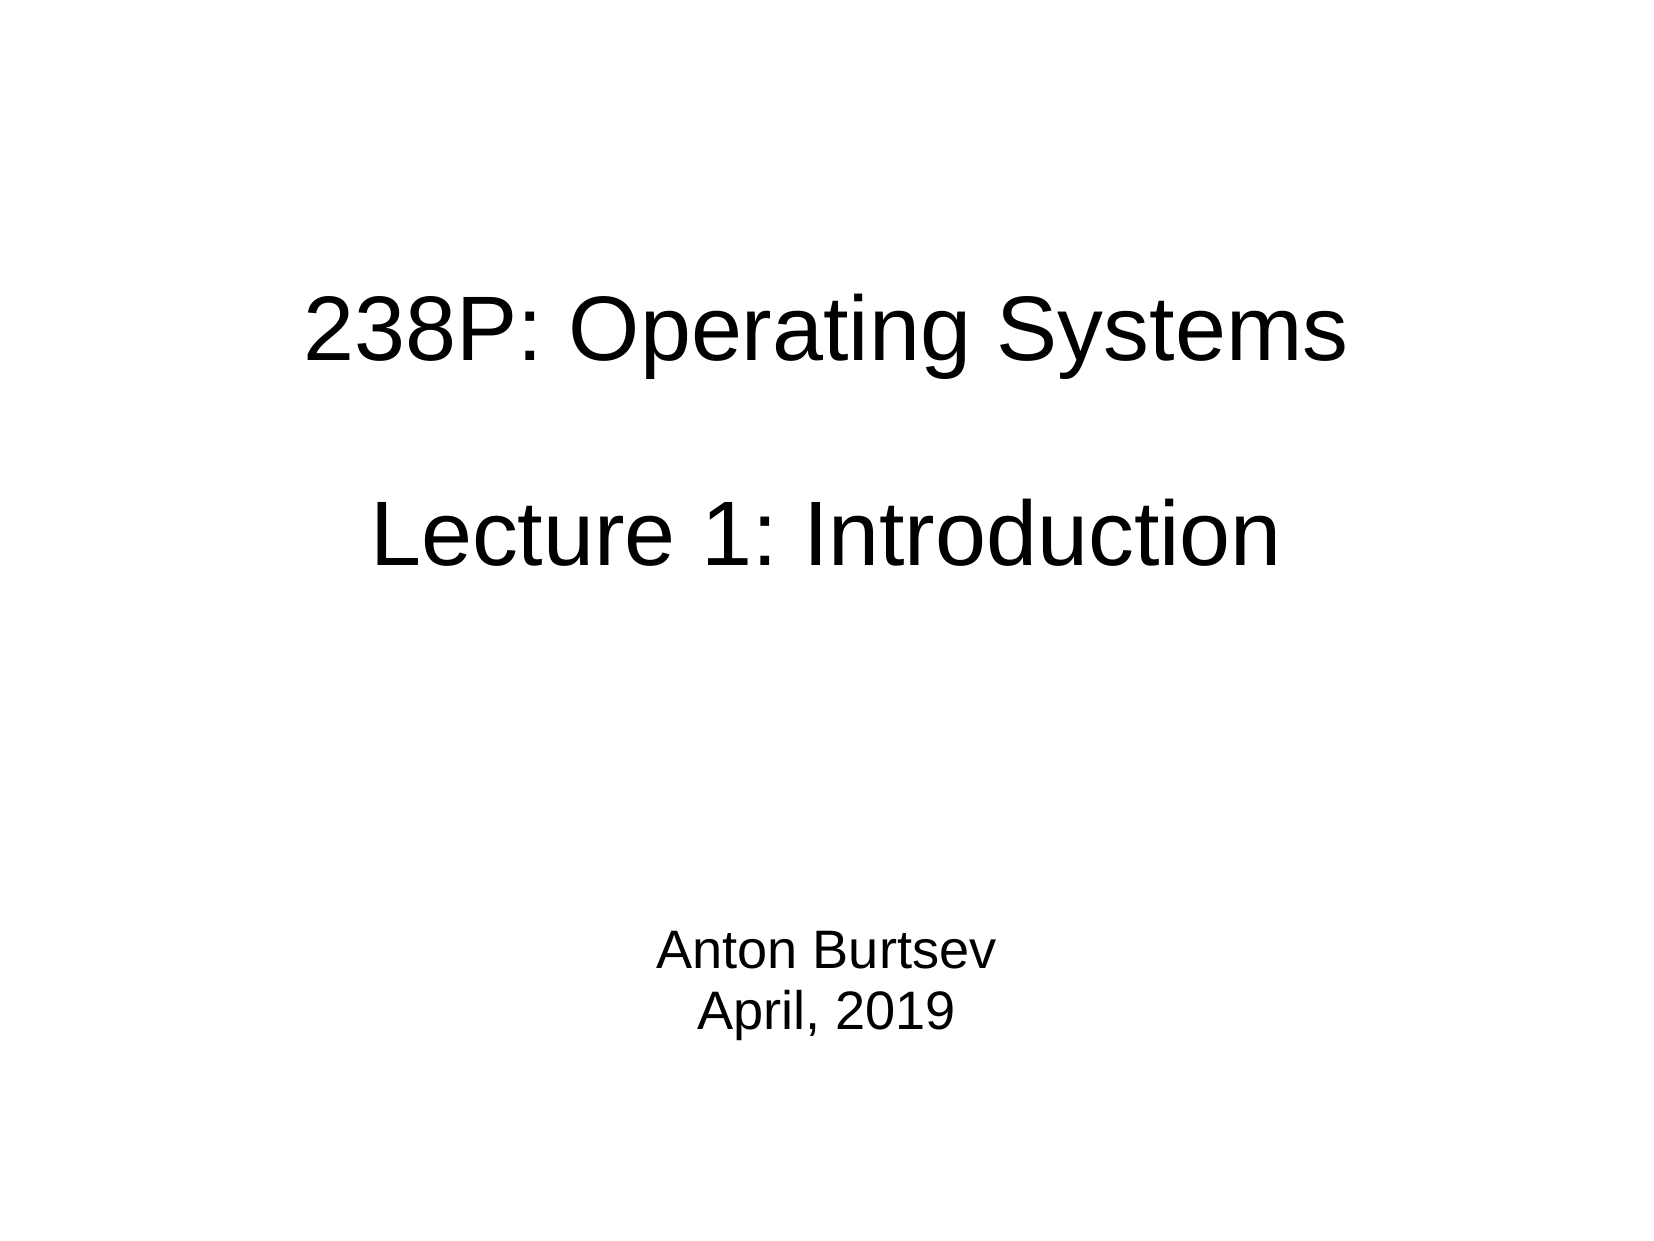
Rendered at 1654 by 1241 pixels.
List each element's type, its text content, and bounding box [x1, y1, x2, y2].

title 238P: Operating Systems Lecture 1: Introduction [82, 113, 1571, 637]
subtitle Anton Burtsev April, 2019 [82, 637, 1571, 1109]
